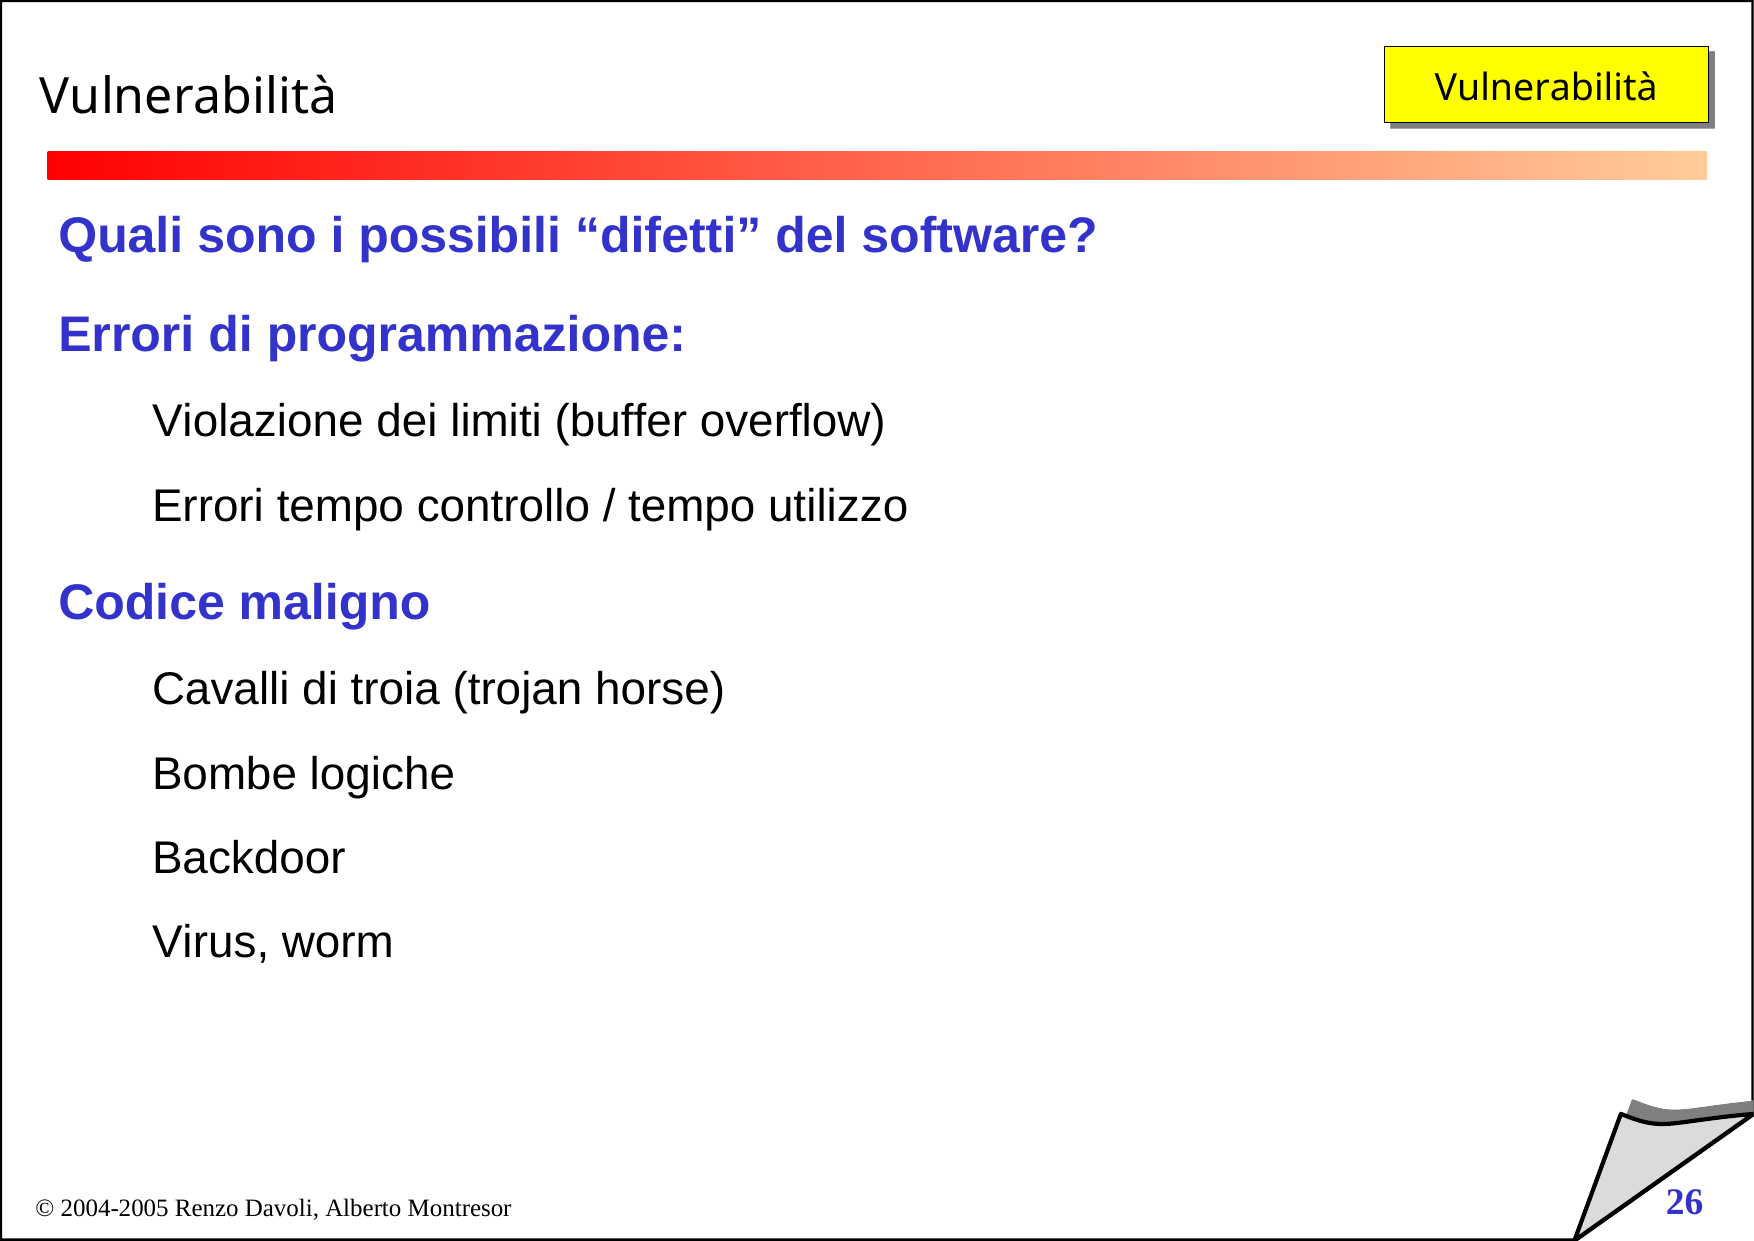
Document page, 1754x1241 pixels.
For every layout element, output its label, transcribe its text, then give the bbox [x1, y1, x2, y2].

text_box Vulnerabilità [1384, 46, 1709, 123]
title Vulnerabilità [40, 49, 1713, 144]
list Quali sono i possibili “difetti” del software? Errori di programmazione: Violazione dei limiti (buffer overflow) Errori tempo controllo / tempo utilizzo Codice maligno Cavalli di troia (trojan horse) Bombe logiche Backdoor Virus, worm [58, 206, 1695, 968]
